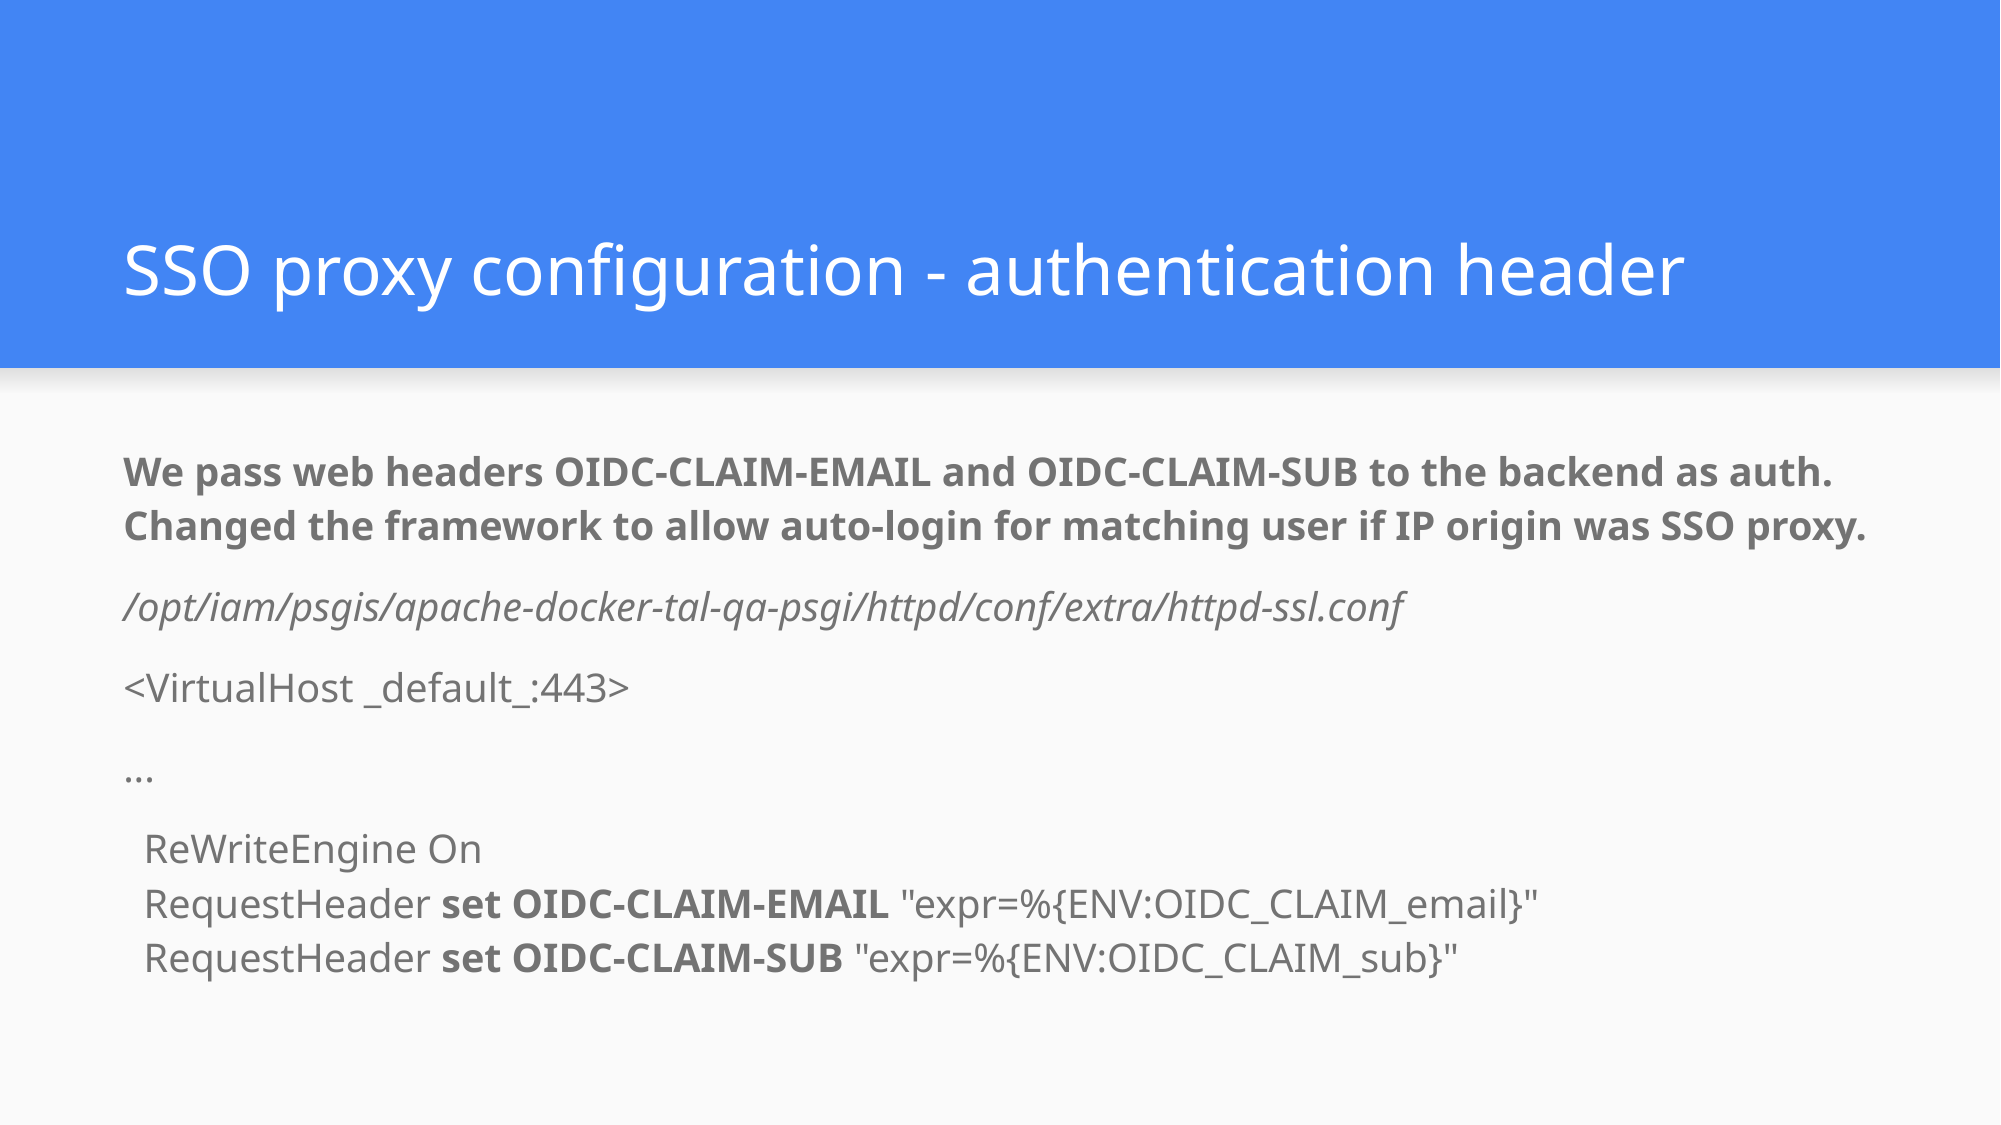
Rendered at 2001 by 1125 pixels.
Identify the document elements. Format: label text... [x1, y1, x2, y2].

list We pass web headers OIDC-CLAIM-EMAIL and OIDC-CLAIM-SUB to the backend as auth. Changed the framework to allow auto-login for matching user if IP origin was SSO proxy. /opt/iam/psgis/apache-docker-tal-qa-psgi/httpd/conf/extra/httpd-ssl.conf <VirtualHost _default_:443> ... ReWriteEngine On RequestHeader set OIDC-CLAIM-EMAIL "expr=%{ENV:OIDC_CLAIM_email}" RequestHeader set OIDC-CLAIM-SUB "expr=%{ENV:OIDC_CLAIM_sub}" [103, 419, 1902, 1013]
title SSO proxy configuration - authentication header [103, 161, 1902, 330]
